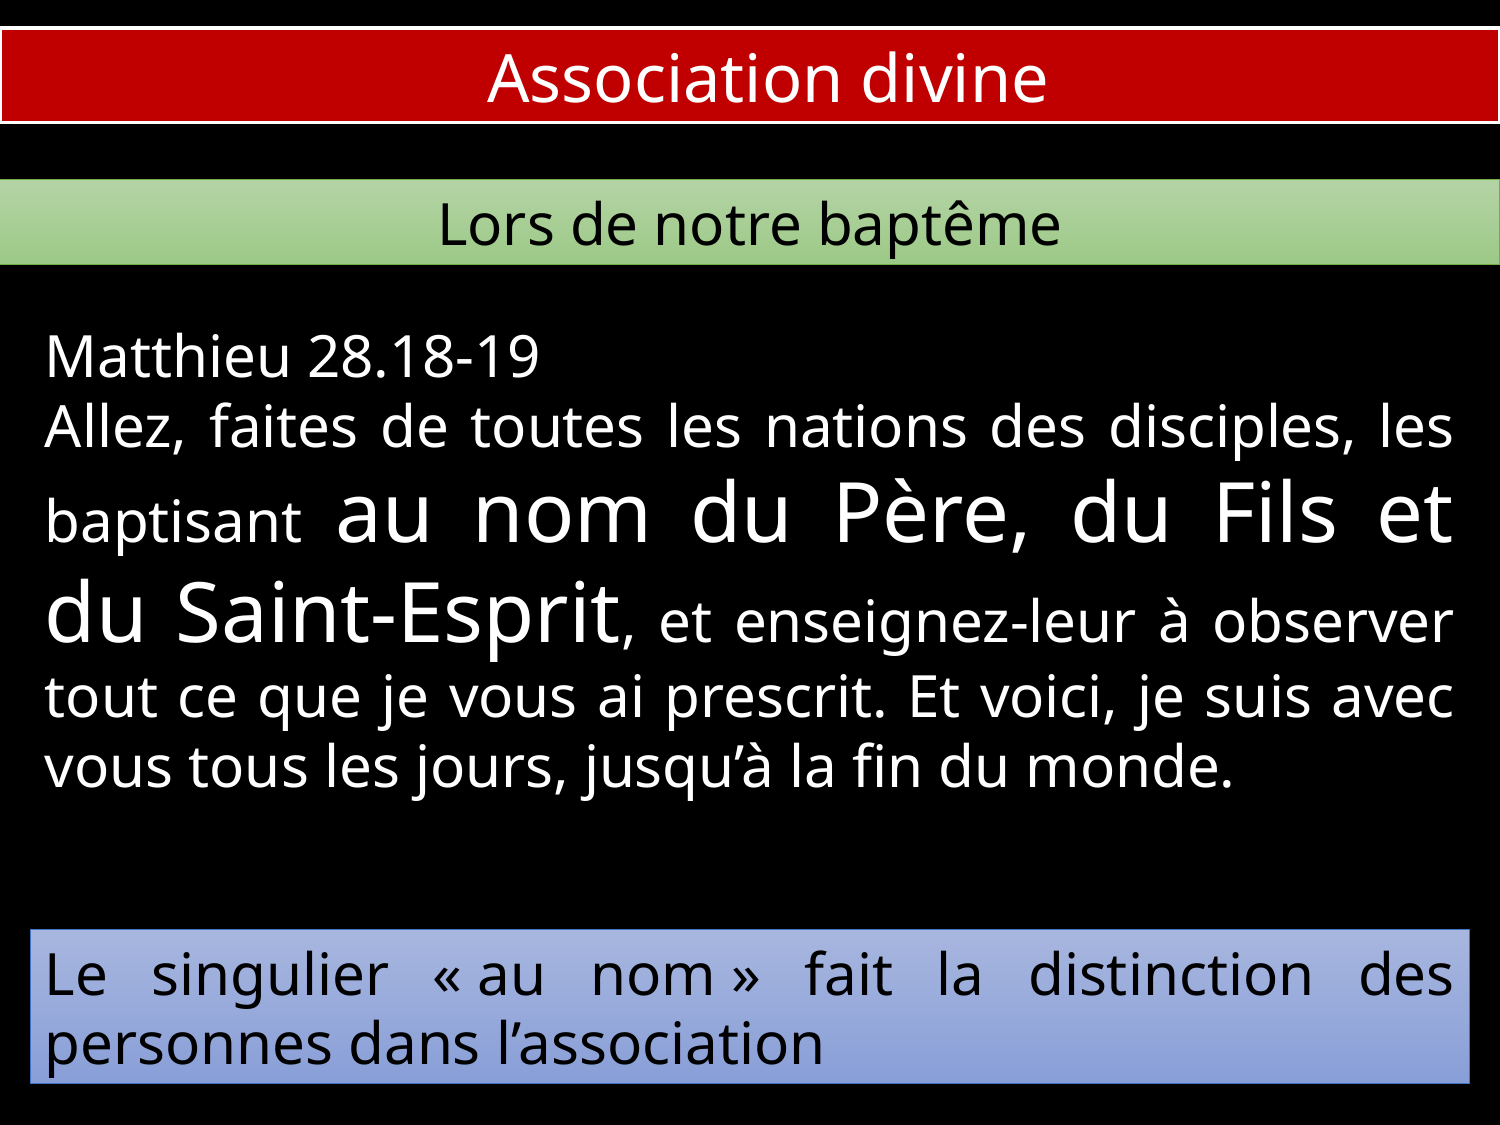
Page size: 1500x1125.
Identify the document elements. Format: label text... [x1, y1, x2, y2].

text_box Le singulier « au nom » fait la distinction des personnes dans l’association [30, 929, 1470, 1084]
text_box Matthieu 28.18-19 Allez, faites de toutes les nations des disciples, les baptisant au nom du Père, du Fils et du Saint-Esprit, et enseignez-leur à observer tout ce que je vous ai prescrit. Et voici, je suis avec vous tous les jours, jusqu’à la fin du monde. [30, 311, 1470, 807]
text_box Association divine [0, 27, 1500, 123]
text_box Lors de notre baptême [0, 179, 1500, 265]
